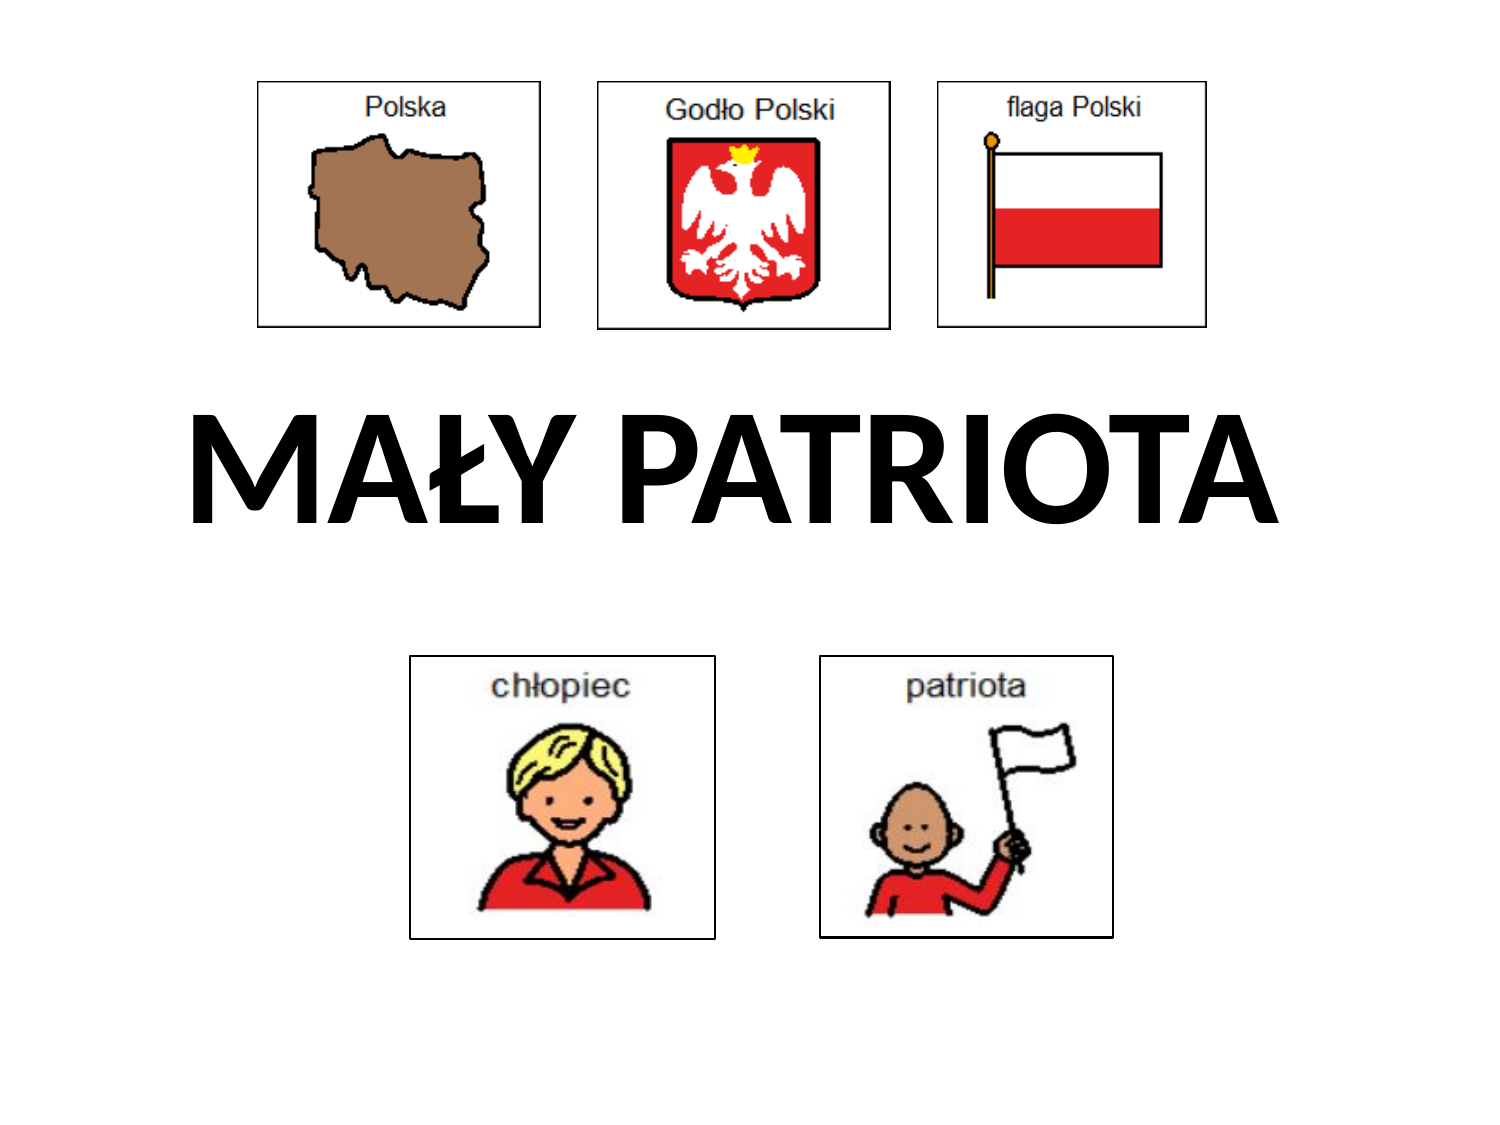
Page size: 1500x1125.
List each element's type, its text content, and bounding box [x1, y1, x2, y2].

text_box [410, 656, 715, 940]
picture [257, 81, 541, 329]
title MAŁY PATRIOTA [112, 349, 1388, 591]
text_box [820, 656, 1114, 938]
picture [597, 81, 891, 330]
picture [937, 81, 1207, 329]
